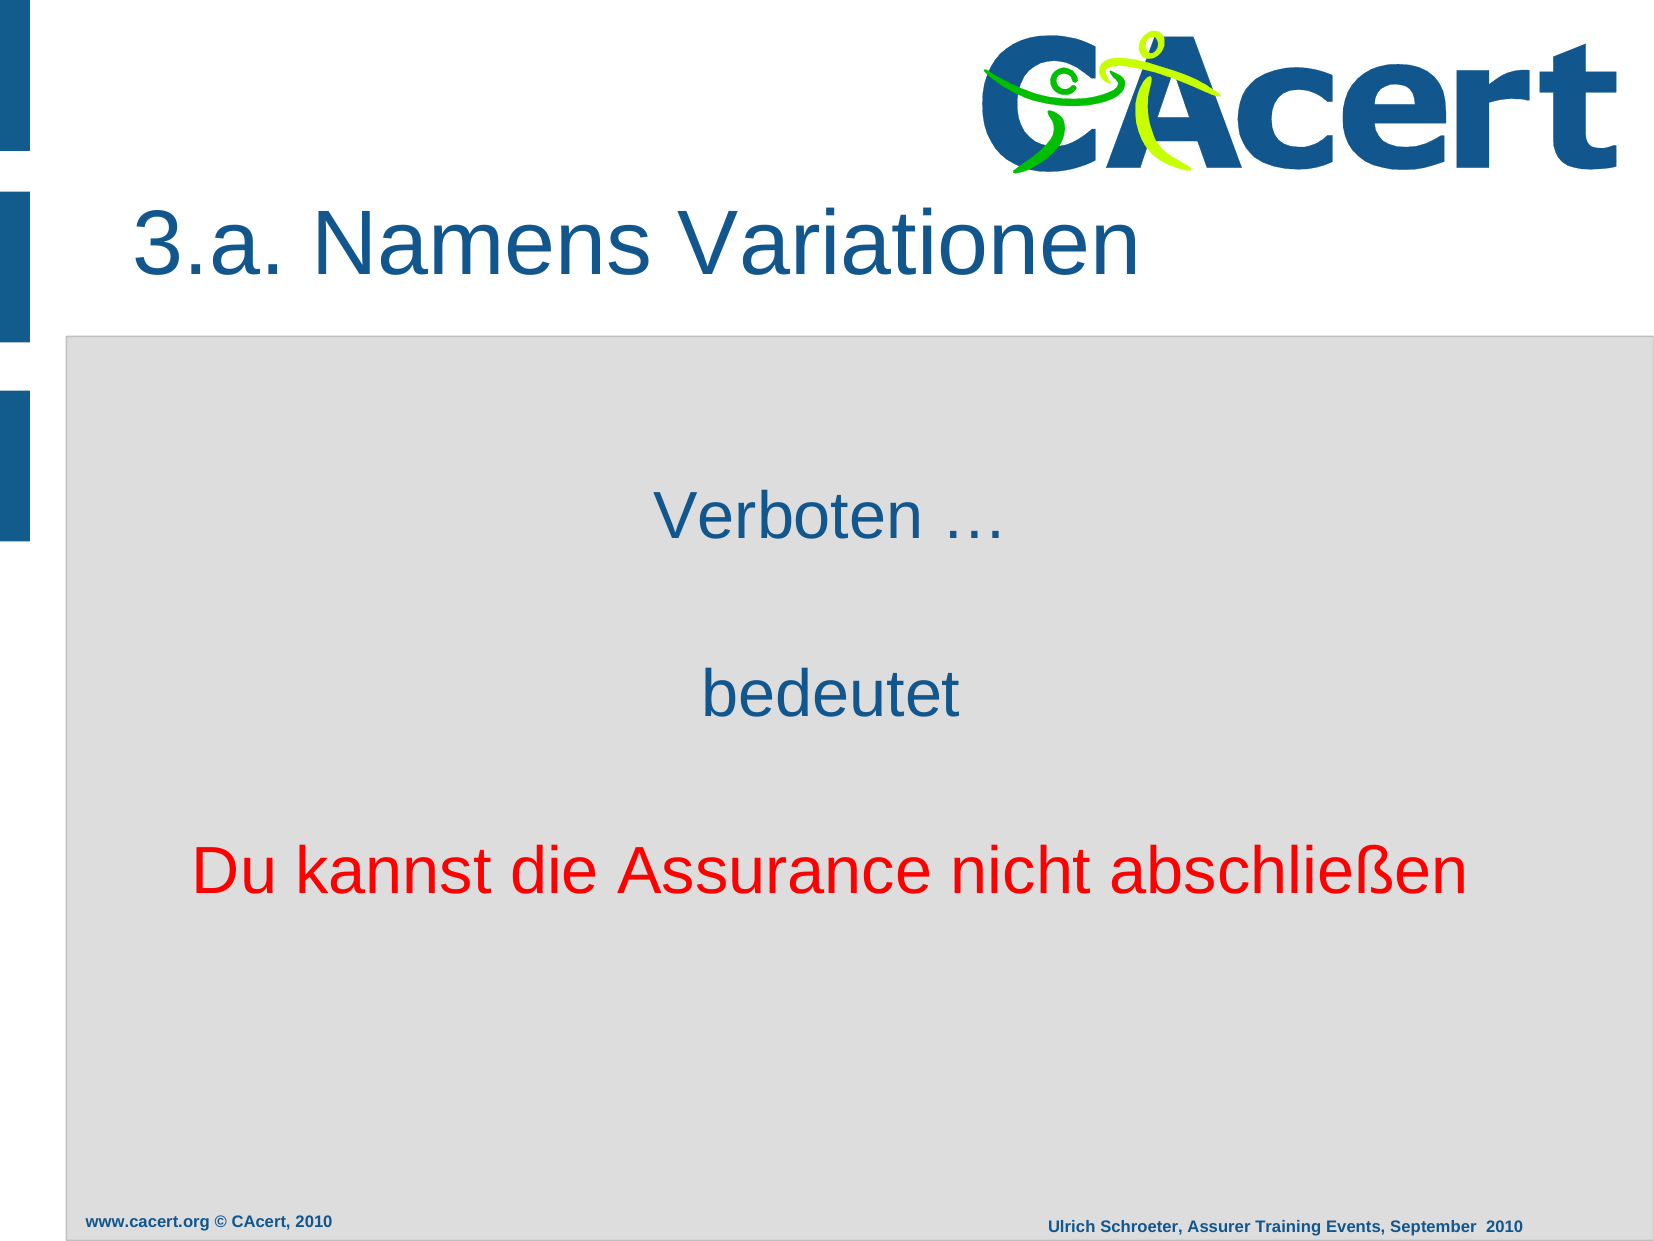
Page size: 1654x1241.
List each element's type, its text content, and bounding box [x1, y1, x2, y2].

text_box Verboten … bedeutet Du kannst die Assurance nicht abschließen [177, 456, 1486, 916]
text_box 3.a. Namens Variationen [118, 184, 1158, 302]
